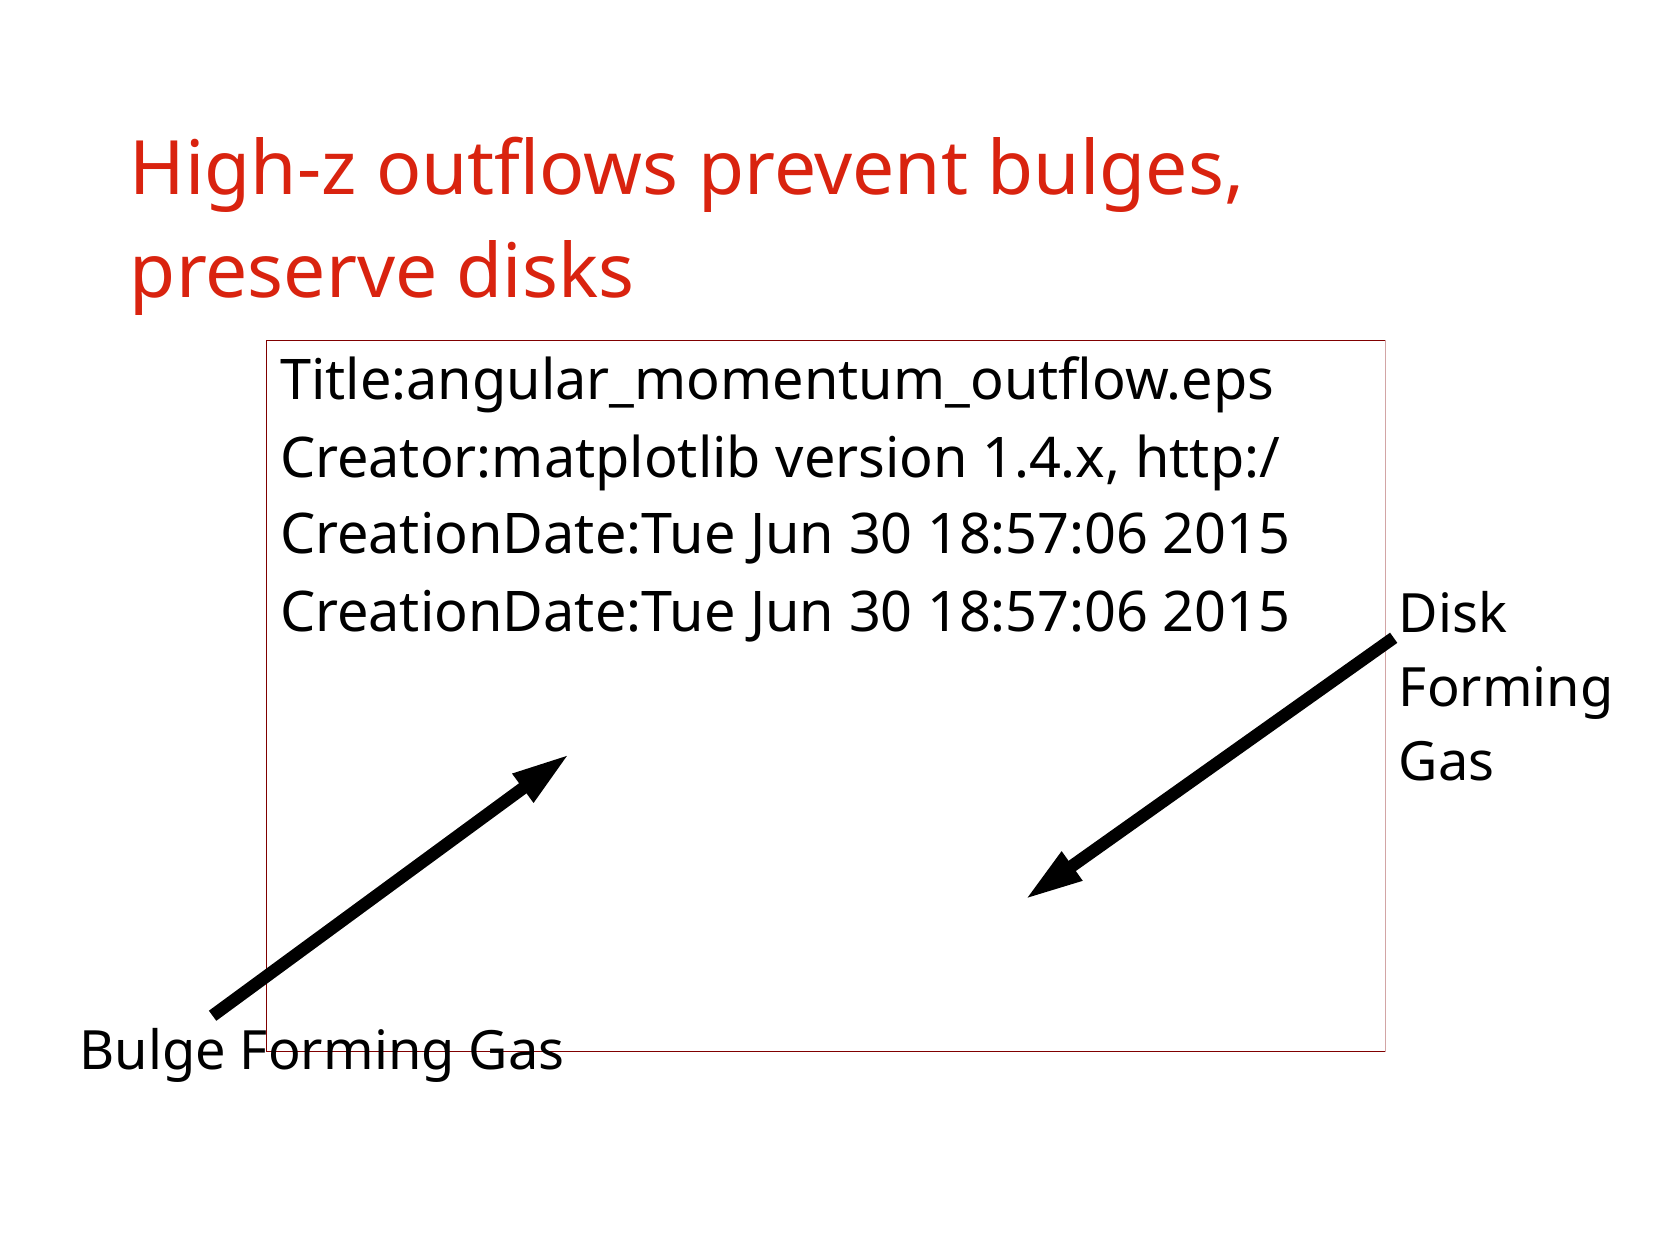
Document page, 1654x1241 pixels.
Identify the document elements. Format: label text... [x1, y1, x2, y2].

text_box Disk Forming Gas [1384, 566, 1619, 766]
text_box Bulge Forming Gas [64, 1003, 556, 1081]
picture [262, 337, 1386, 1052]
title High-z outflows prevent bulges, preserve disks [129, 129, 1518, 305]
